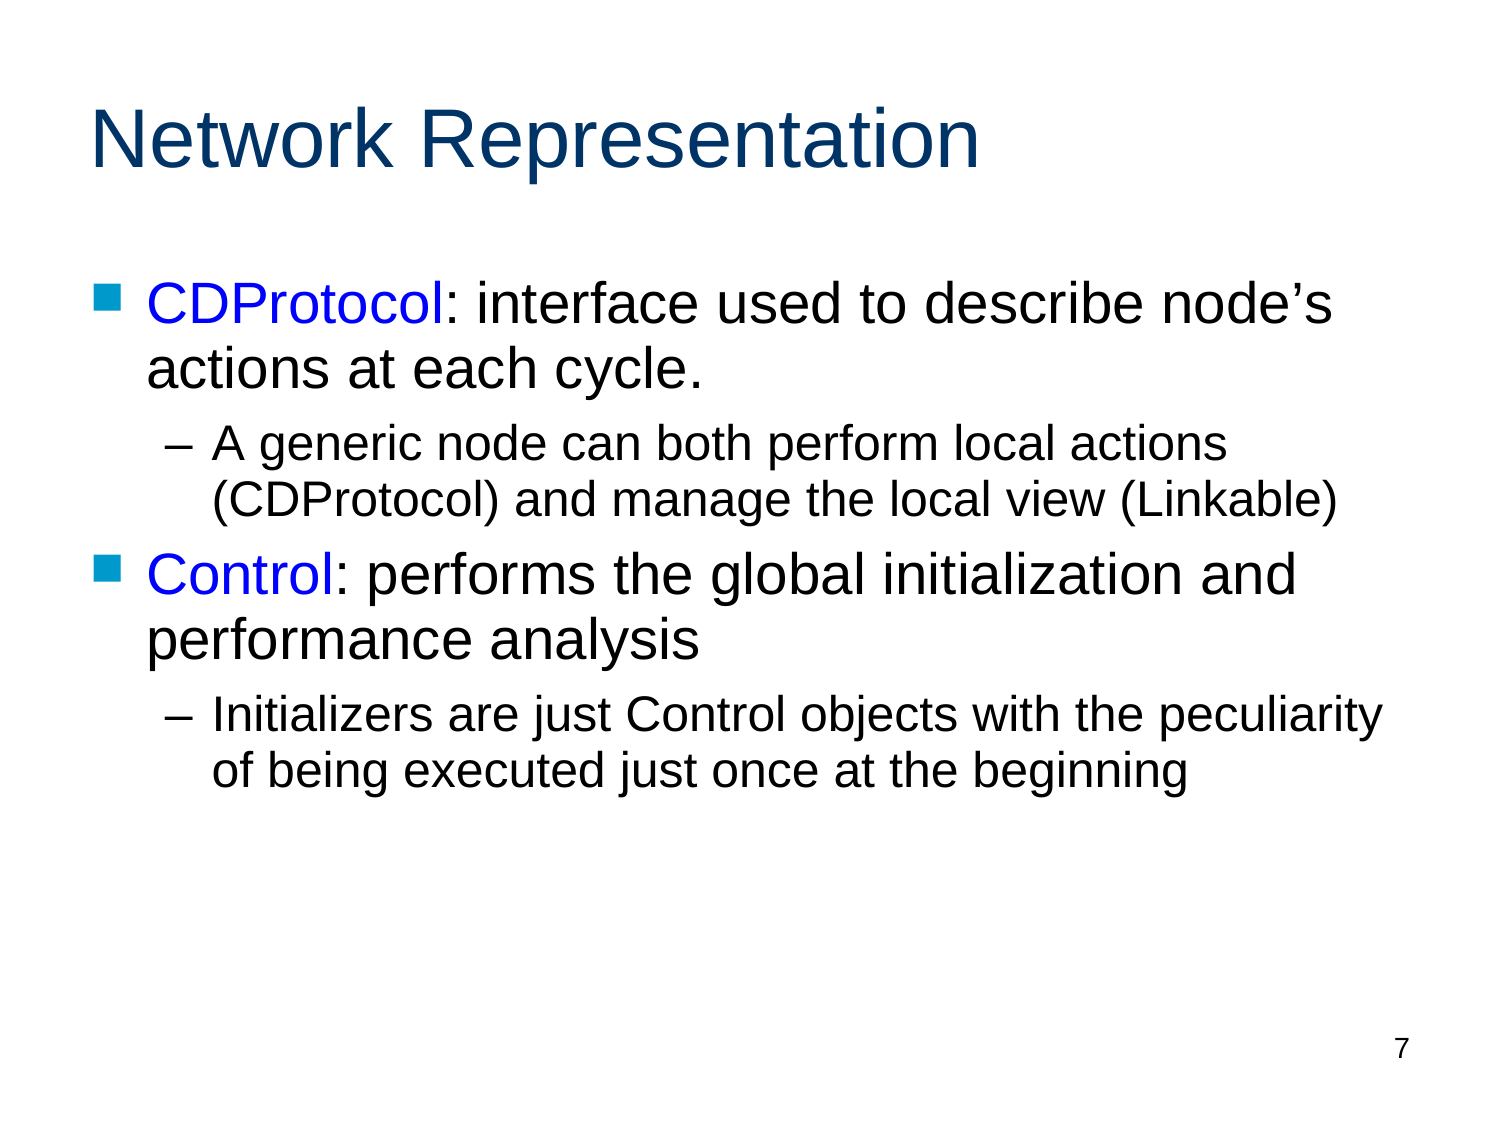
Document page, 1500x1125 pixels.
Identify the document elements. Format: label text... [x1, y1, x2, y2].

list CDProtocol: interface used to describe node’s actions at each cycle. A generic node can both perform local actions (CDProtocol) and manage the local view (Linkable) Control: performs the global initialization and performance analysis Initializers are just Control objects with the peculiarity of being executed just once at the beginning [75, 263, 1425, 1013]
title Network Representation [75, 44, 1425, 233]
